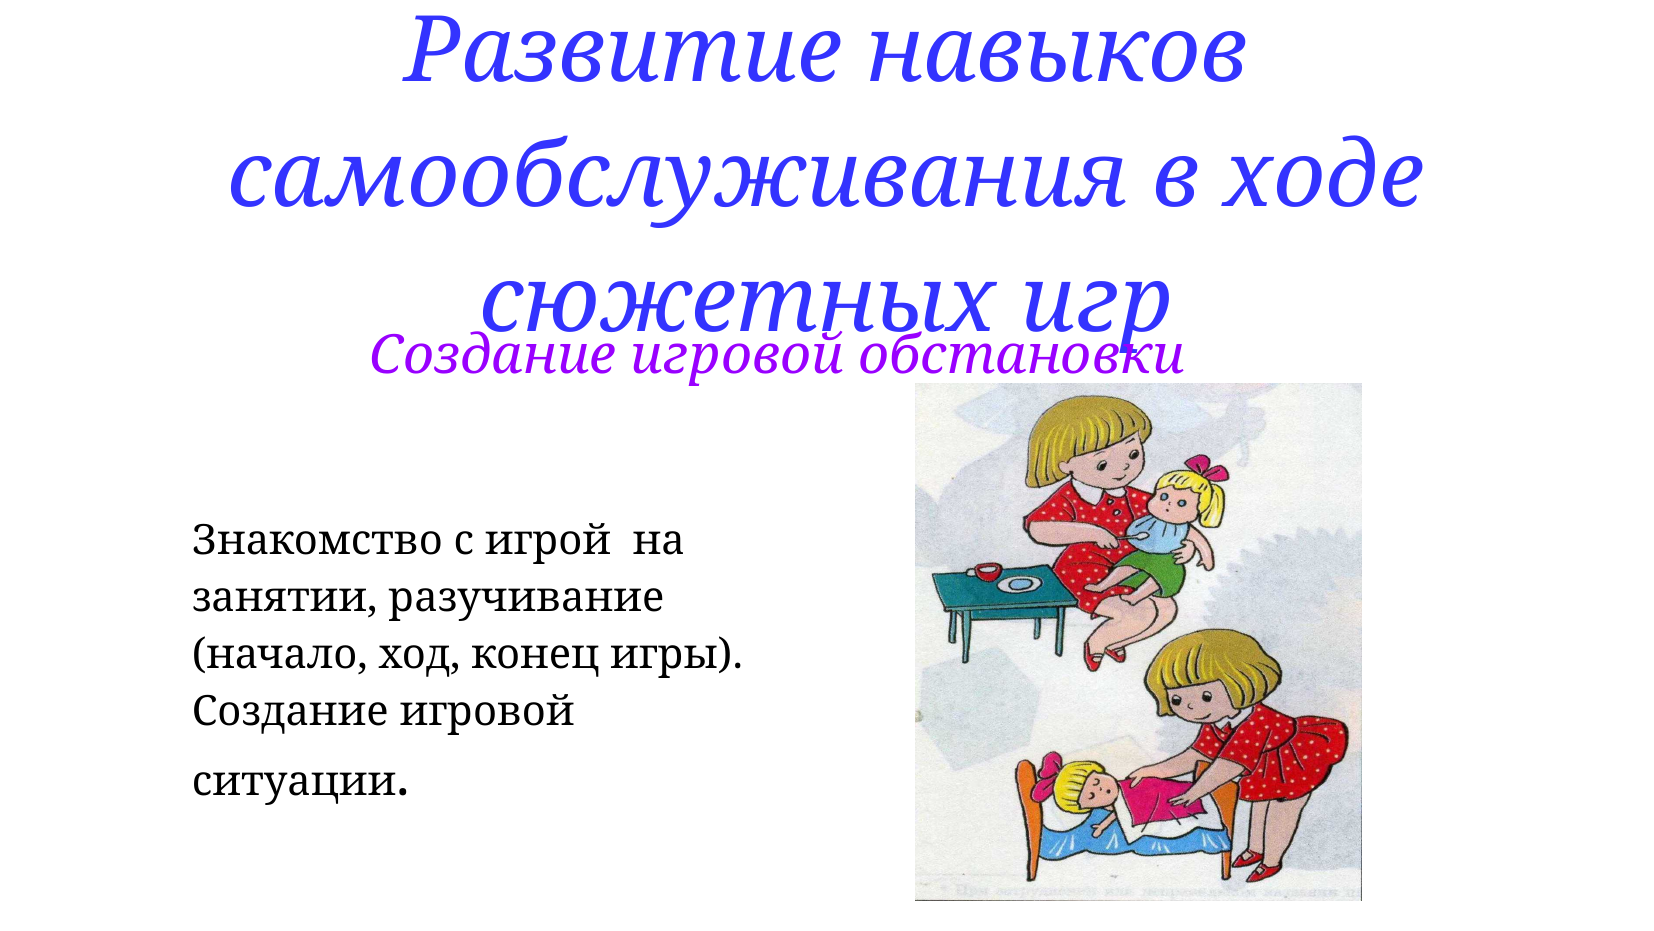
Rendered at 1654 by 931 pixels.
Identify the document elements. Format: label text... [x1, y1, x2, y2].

title Развитие навыков самообслуживания в ходе сюжетных игр [82, 33, 1571, 309]
text_box Создание игровой обстановки [354, 308, 1359, 433]
picture [915, 383, 1362, 901]
text_box Знакомство с игрой на занятии, разучивание (начало, ход, конец игры). Создание игровой ситуации. [177, 501, 768, 835]
